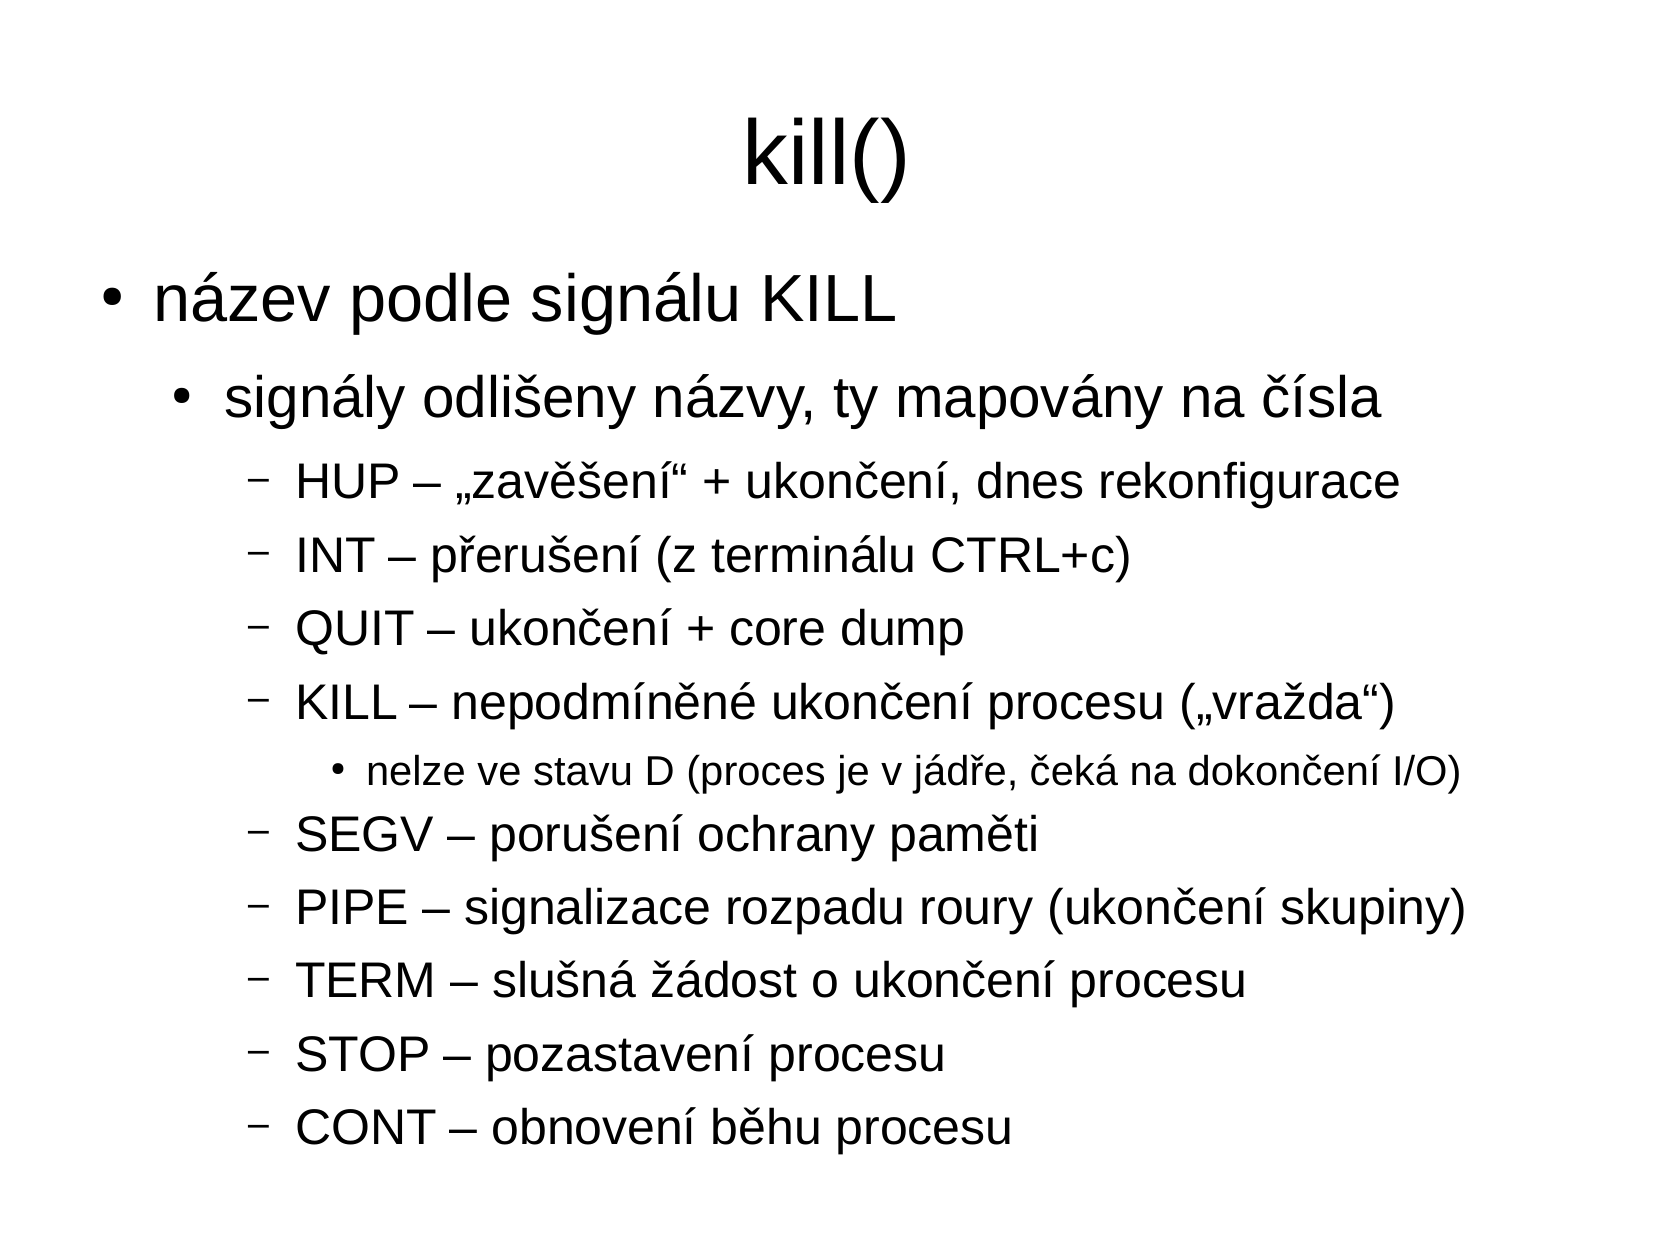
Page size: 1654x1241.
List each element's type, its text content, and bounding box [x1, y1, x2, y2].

title kill() [82, 56, 1571, 250]
list název podle signálu KILL signály odlišeny názvy, ty mapovány na čísla HUP – „zavěšení“ + ukončení, dnes rekonfigurace INT – přerušení (z terminálu CTRL+c) QUIT – ukončení + core dump KILL – nepodmíněné ukončení procesu („vražda“) nelze ve stavu D (proces je v jádře, čeká na dokončení I/O) SEGV – porušení ochrany paměti PIPE – signalizace rozpadu roury (ukončení skupiny) TERM – slušná žádost o ukončení procesu STOP – pozastavení procesu CONT – obnovení běhu procesu [82, 260, 1571, 1156]
